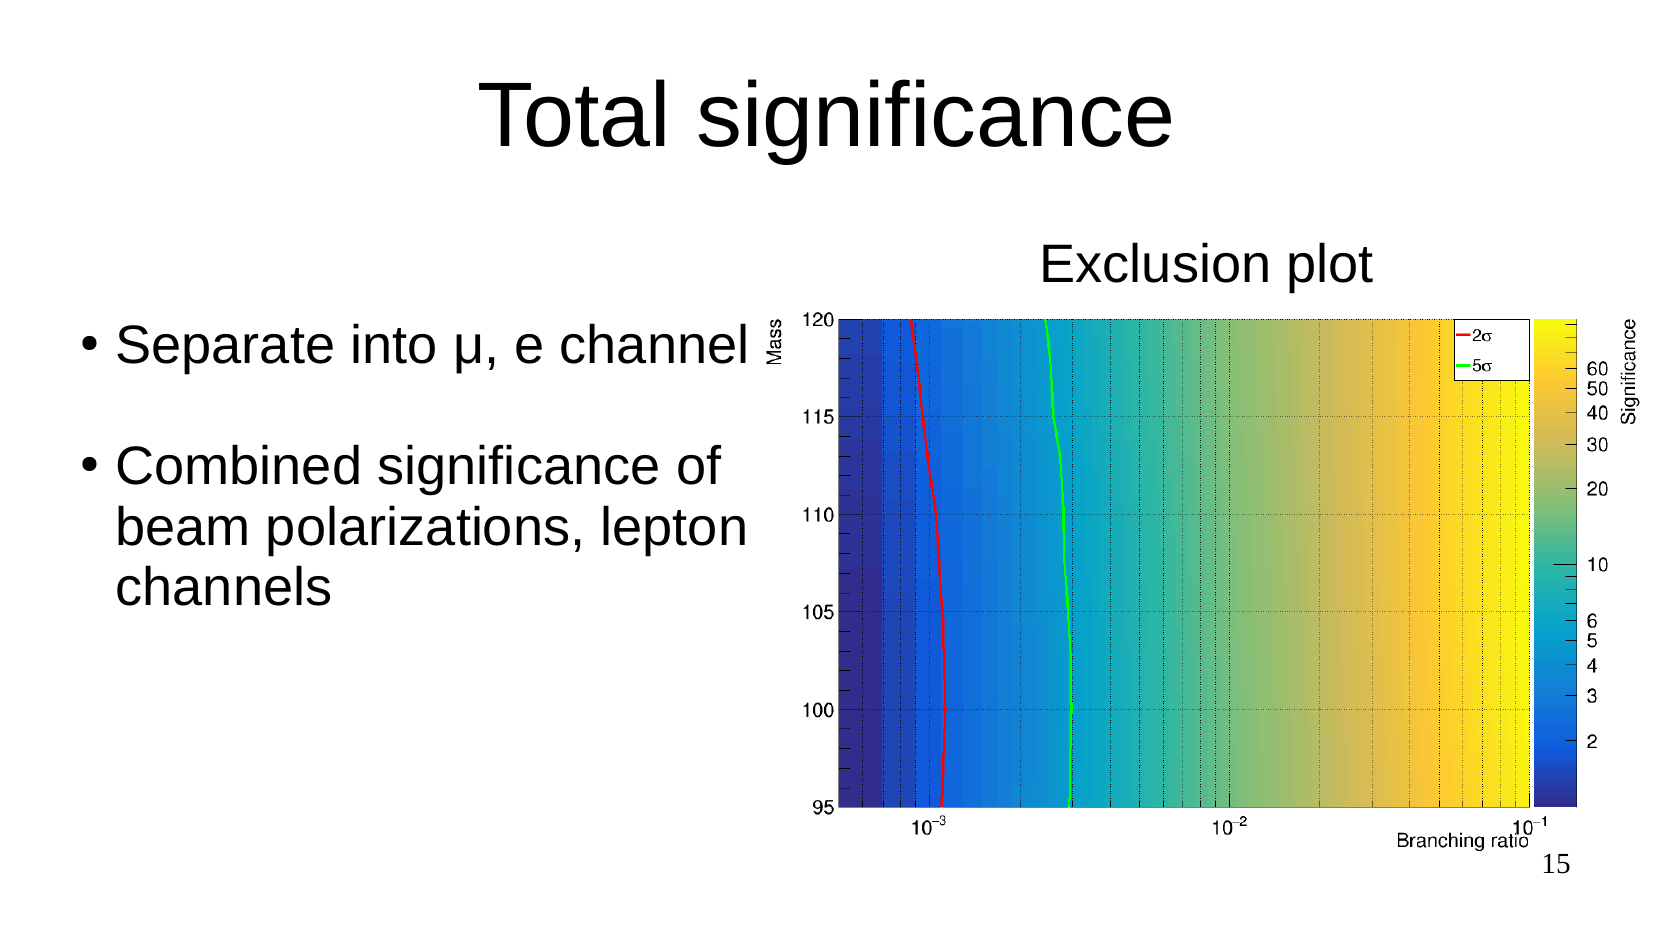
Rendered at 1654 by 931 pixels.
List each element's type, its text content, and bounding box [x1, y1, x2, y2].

picture [744, 289, 1648, 851]
title Total significance [82, 37, 1571, 193]
text_box Separate into μ, e channel Combined significance of beam polarizations, lepton channels [64, 307, 768, 869]
text_box Exclusion plot [1039, 233, 1388, 295]
